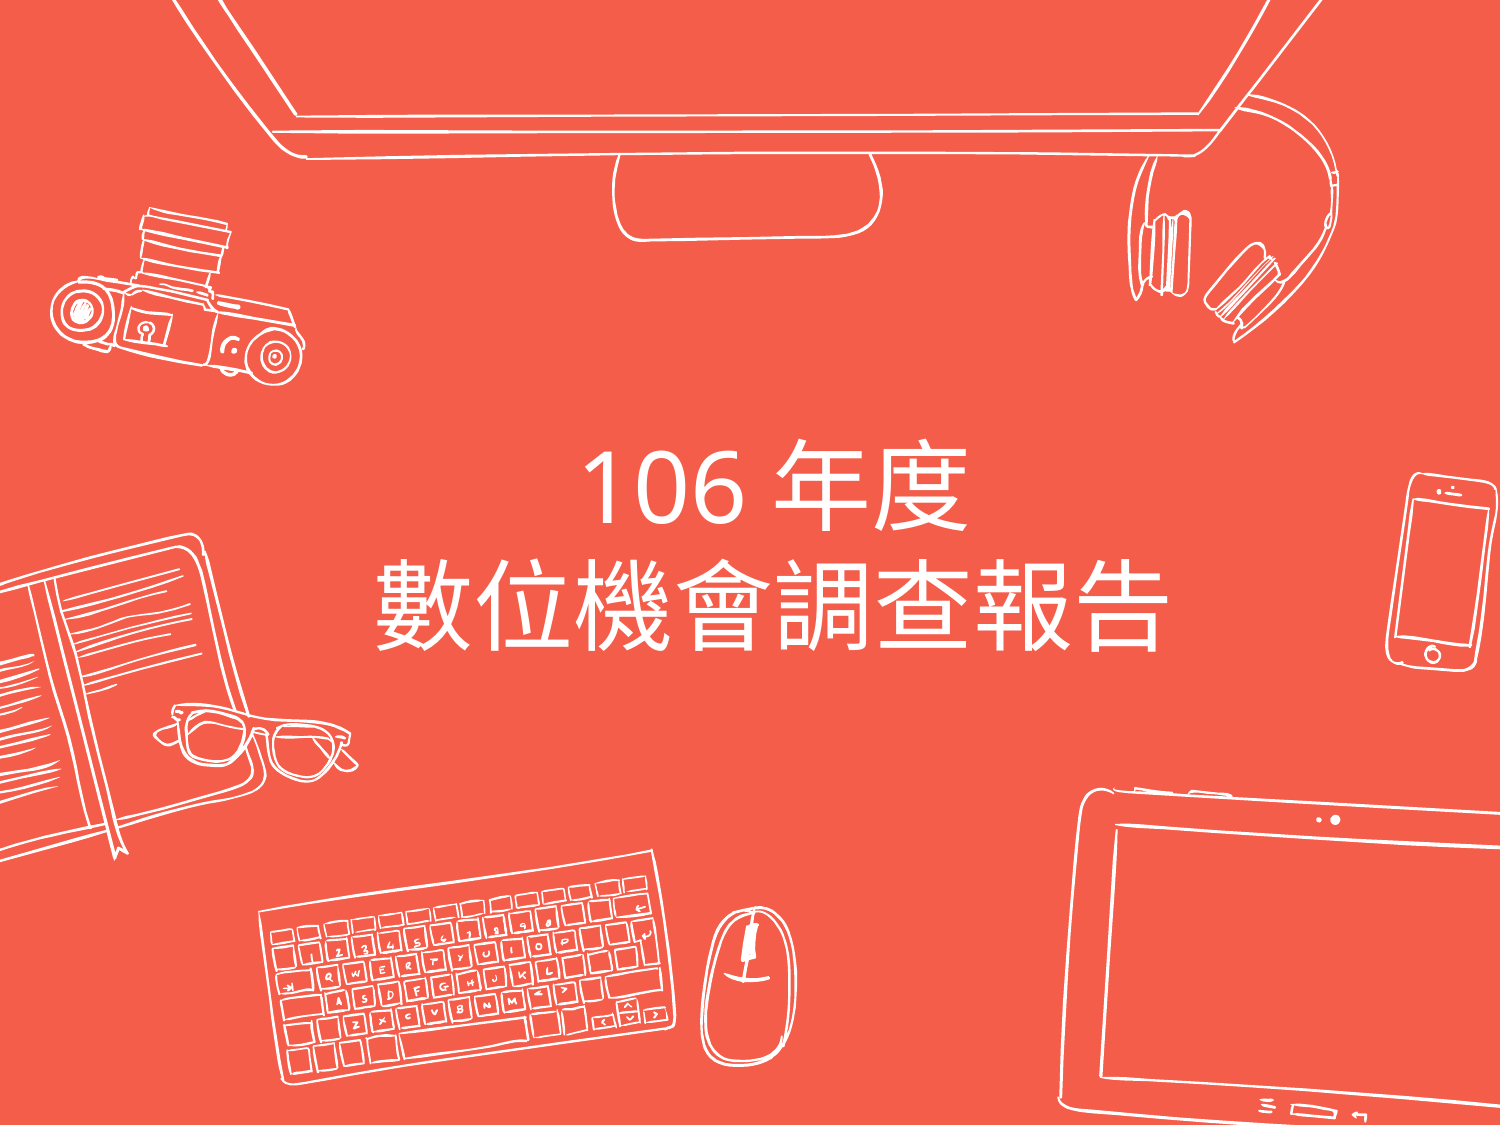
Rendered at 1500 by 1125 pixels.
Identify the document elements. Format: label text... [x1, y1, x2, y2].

title 106年度 數位機會調查報告 [301, 408, 1247, 663]
